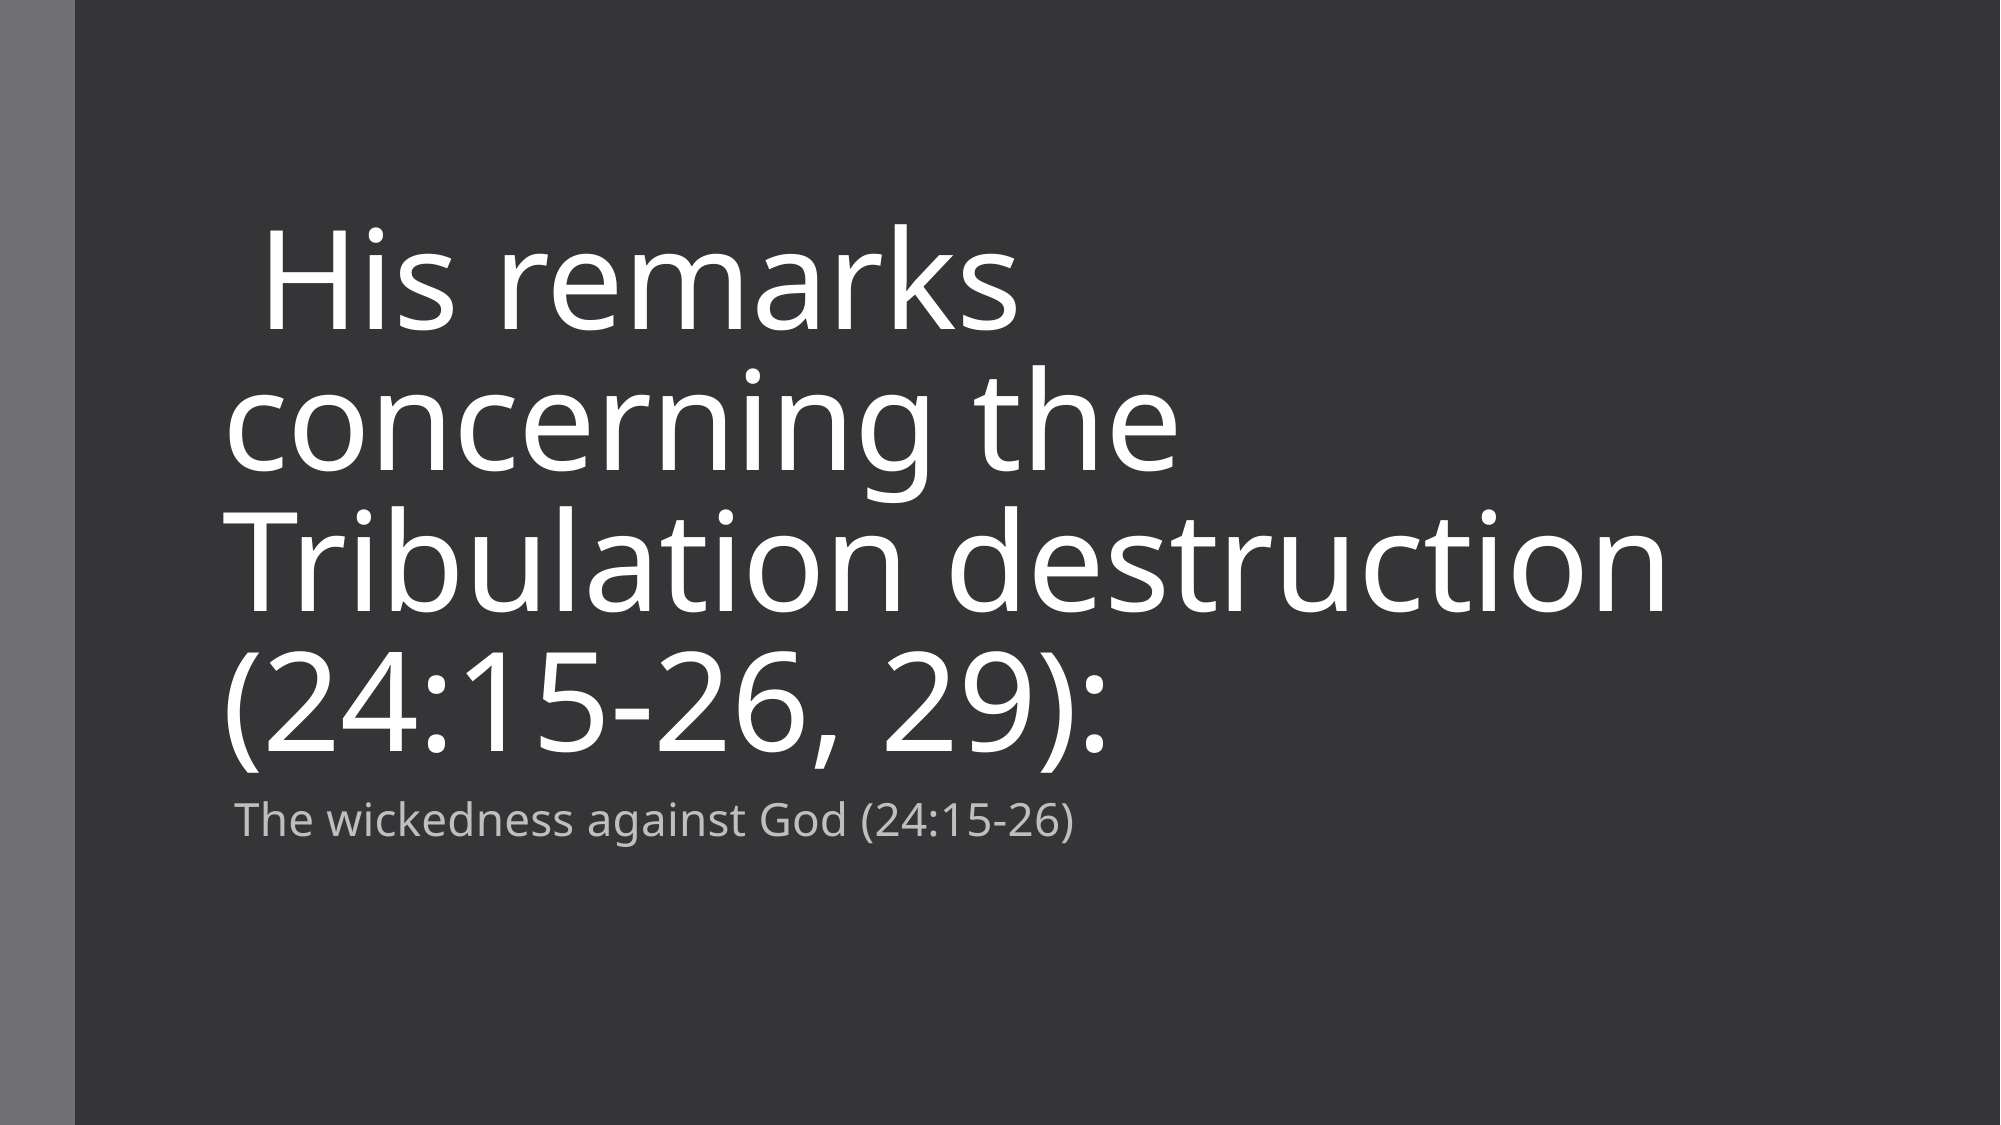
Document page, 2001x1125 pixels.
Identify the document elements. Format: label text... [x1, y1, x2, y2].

title His remarks concerning the Tribulation destruction (24:15-26, 29): [206, 124, 1752, 787]
subtitle The wickedness against God (24:15-26) [206, 787, 1752, 1066]
